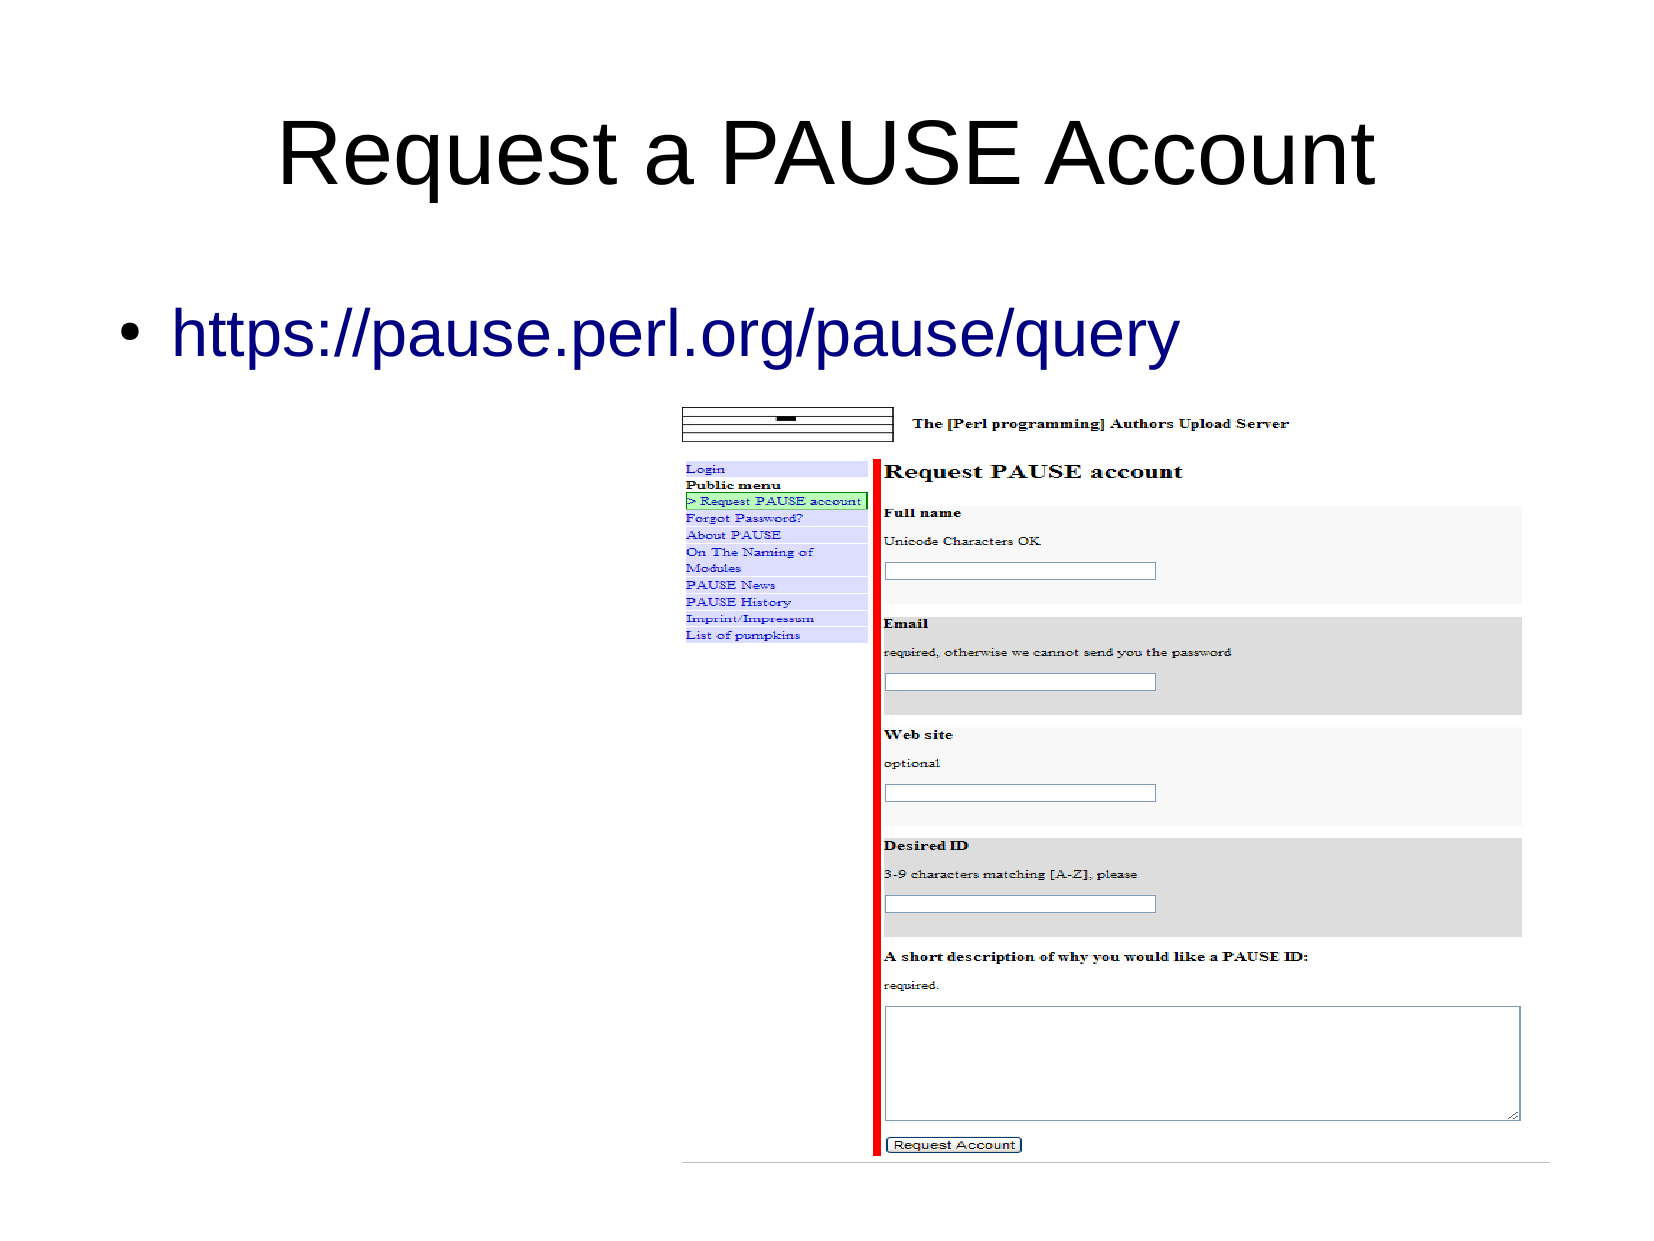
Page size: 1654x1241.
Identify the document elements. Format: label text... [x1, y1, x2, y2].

picture [675, 401, 1550, 1163]
list https://pause.perl.org/pause/query [100, 296, 1589, 1115]
title Request a PAUSE Account [82, 49, 1571, 257]
